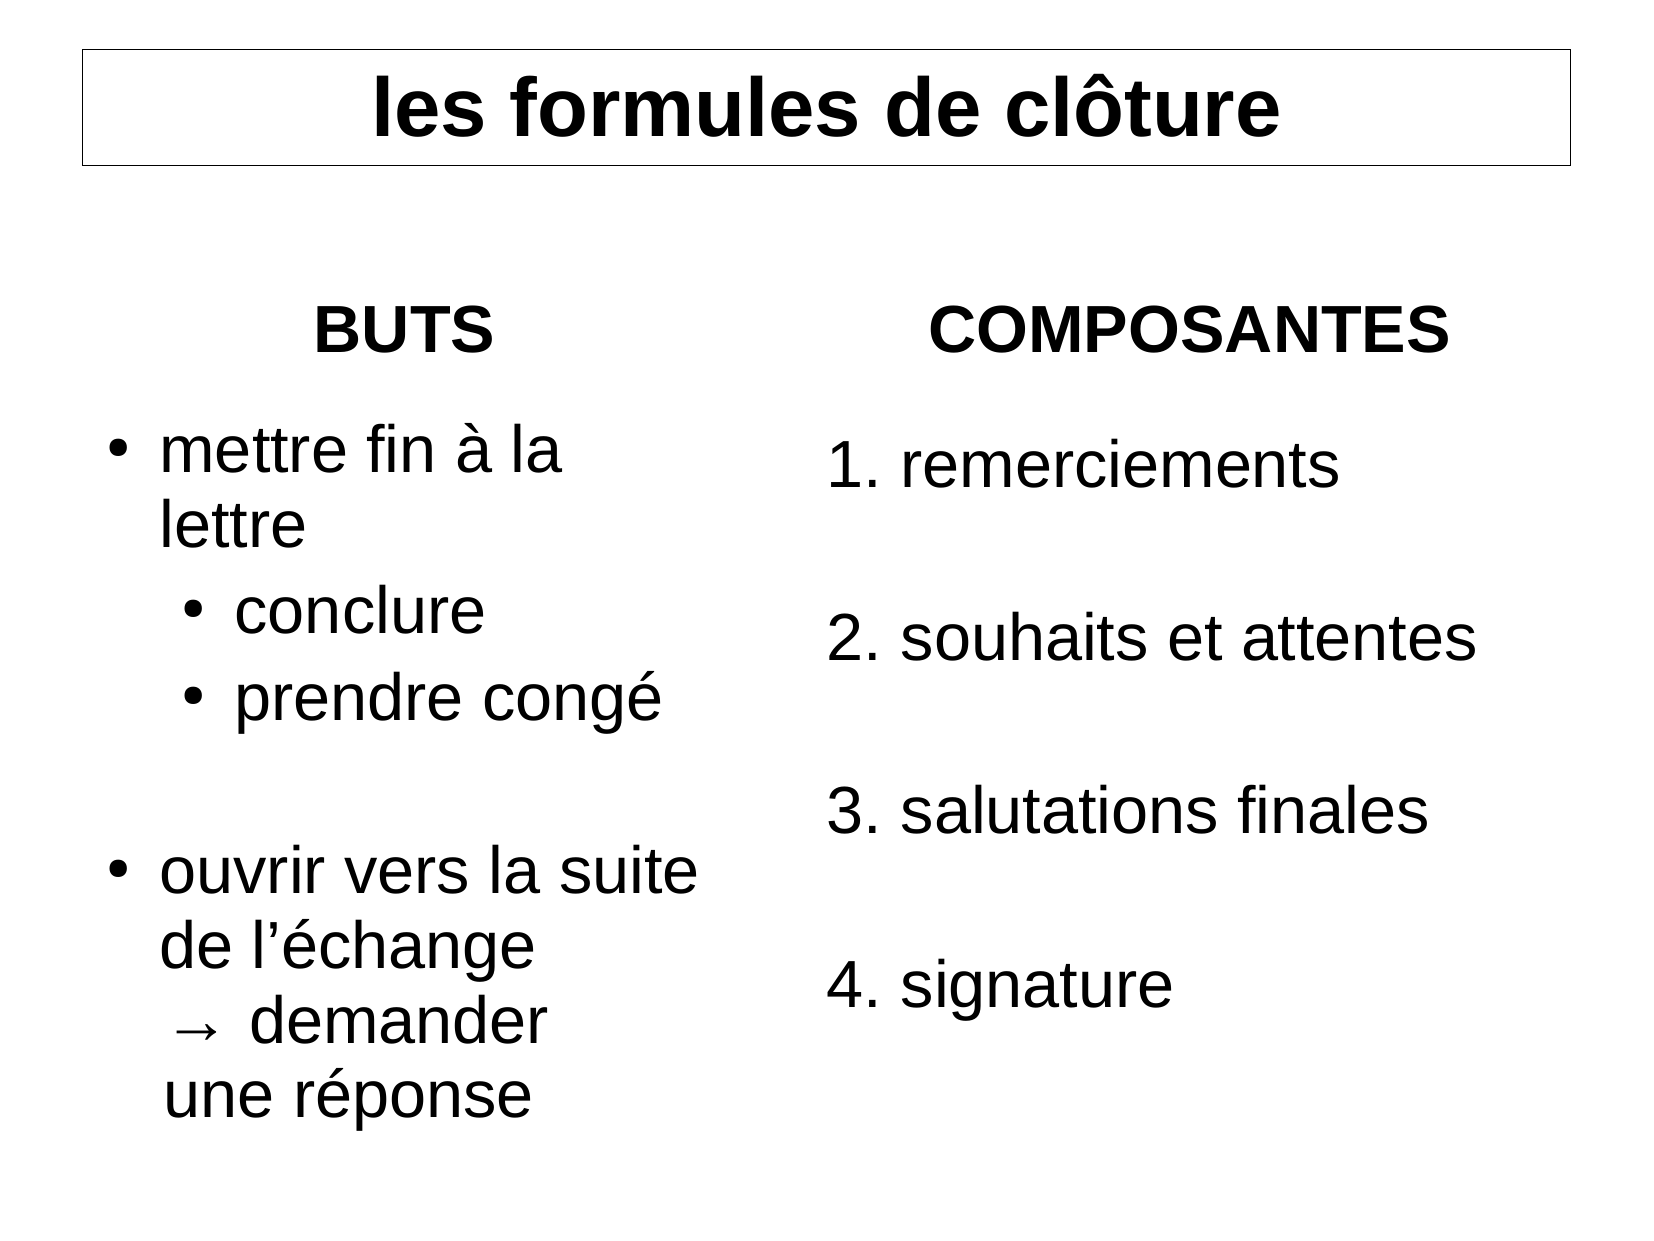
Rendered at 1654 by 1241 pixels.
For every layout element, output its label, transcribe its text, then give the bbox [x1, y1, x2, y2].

title les formules de clôture [82, 49, 1571, 166]
list BUTS mettre fin à la lettre conclure prendre congé ouvrir vers la suite de l’échange → demander une réponse [88, 292, 721, 1133]
list COMPOSANTES 1. remerciements 2. souhaits et attentes 3. salutations finales 4. signature [826, 292, 1553, 1022]
